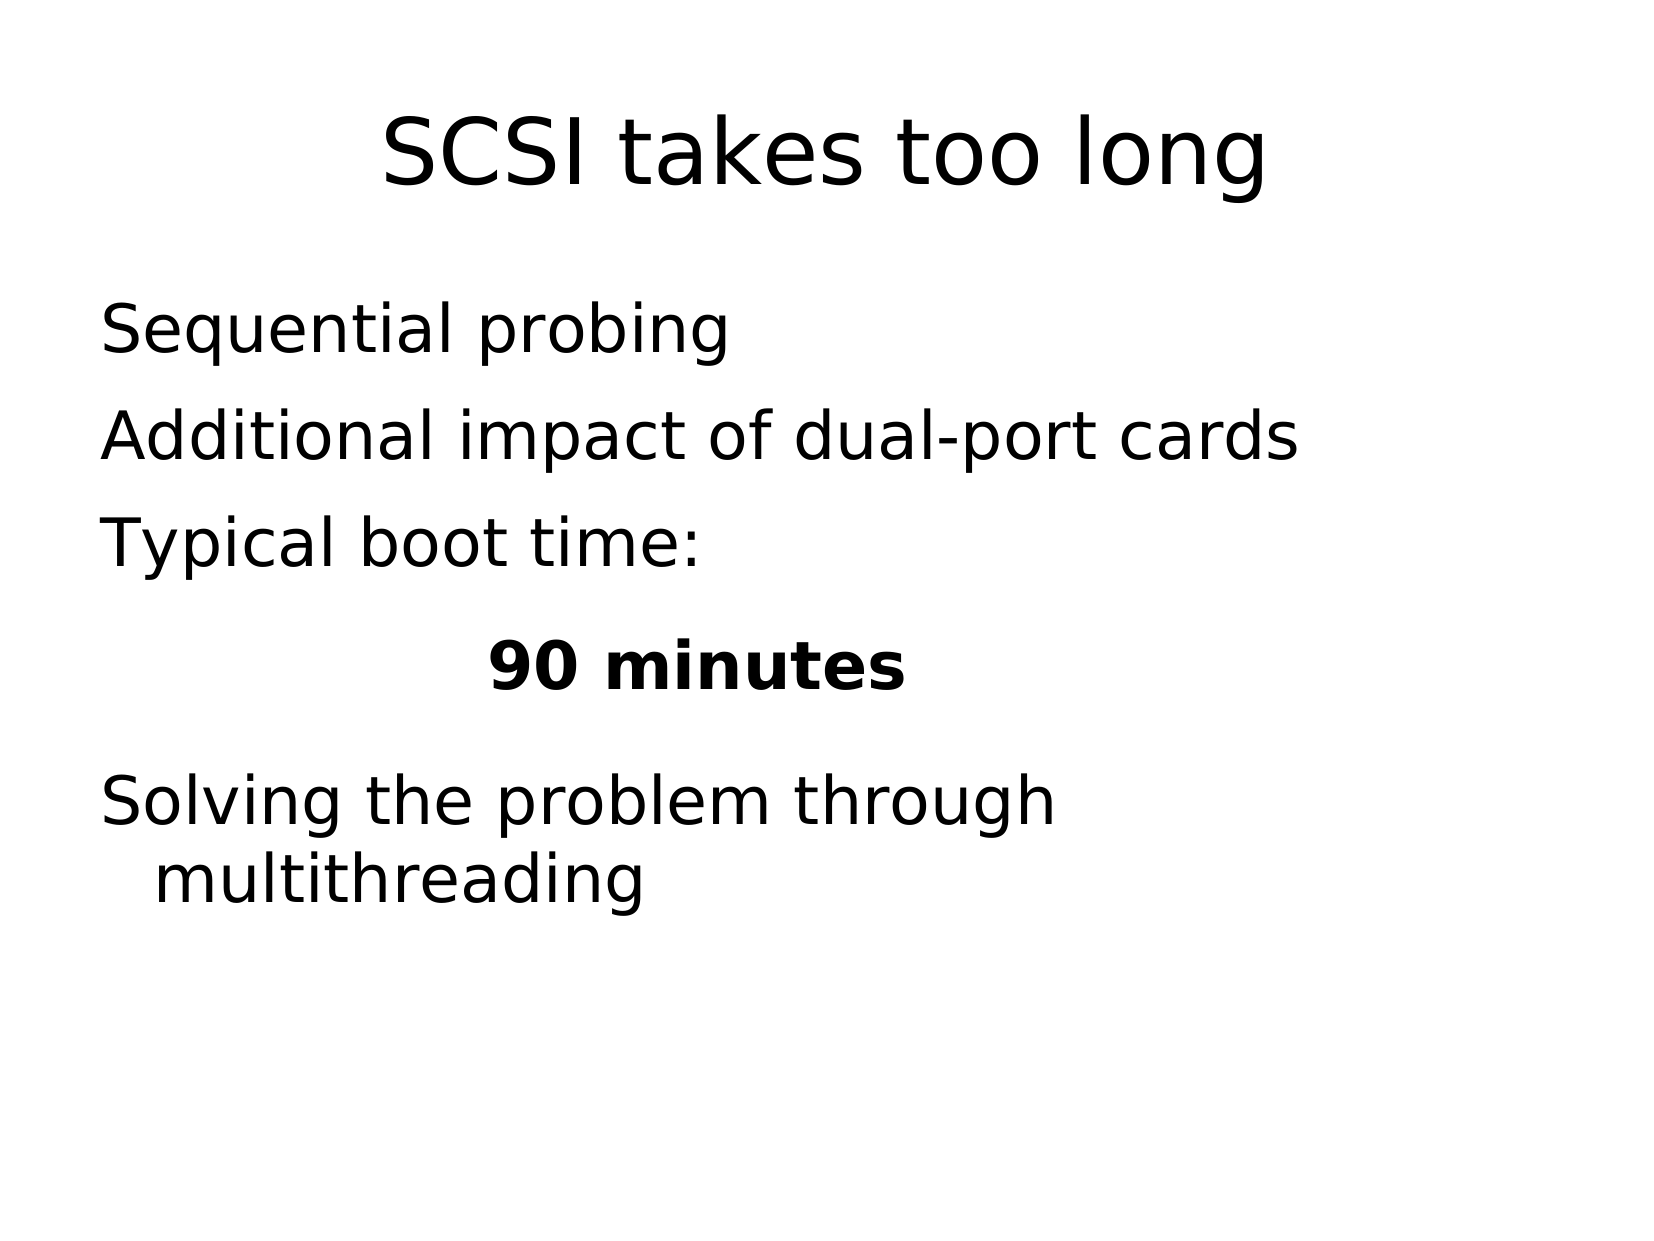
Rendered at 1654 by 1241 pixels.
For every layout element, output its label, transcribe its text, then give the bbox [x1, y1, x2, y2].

list Sequential probing Additional impact of dual-port cards Typical boot time: [82, 290, 1571, 621]
list Solving the problem through multithreading [82, 762, 1571, 1093]
text_box 90 minutes [472, 620, 1034, 713]
title SCSI takes too long [82, 56, 1571, 250]
